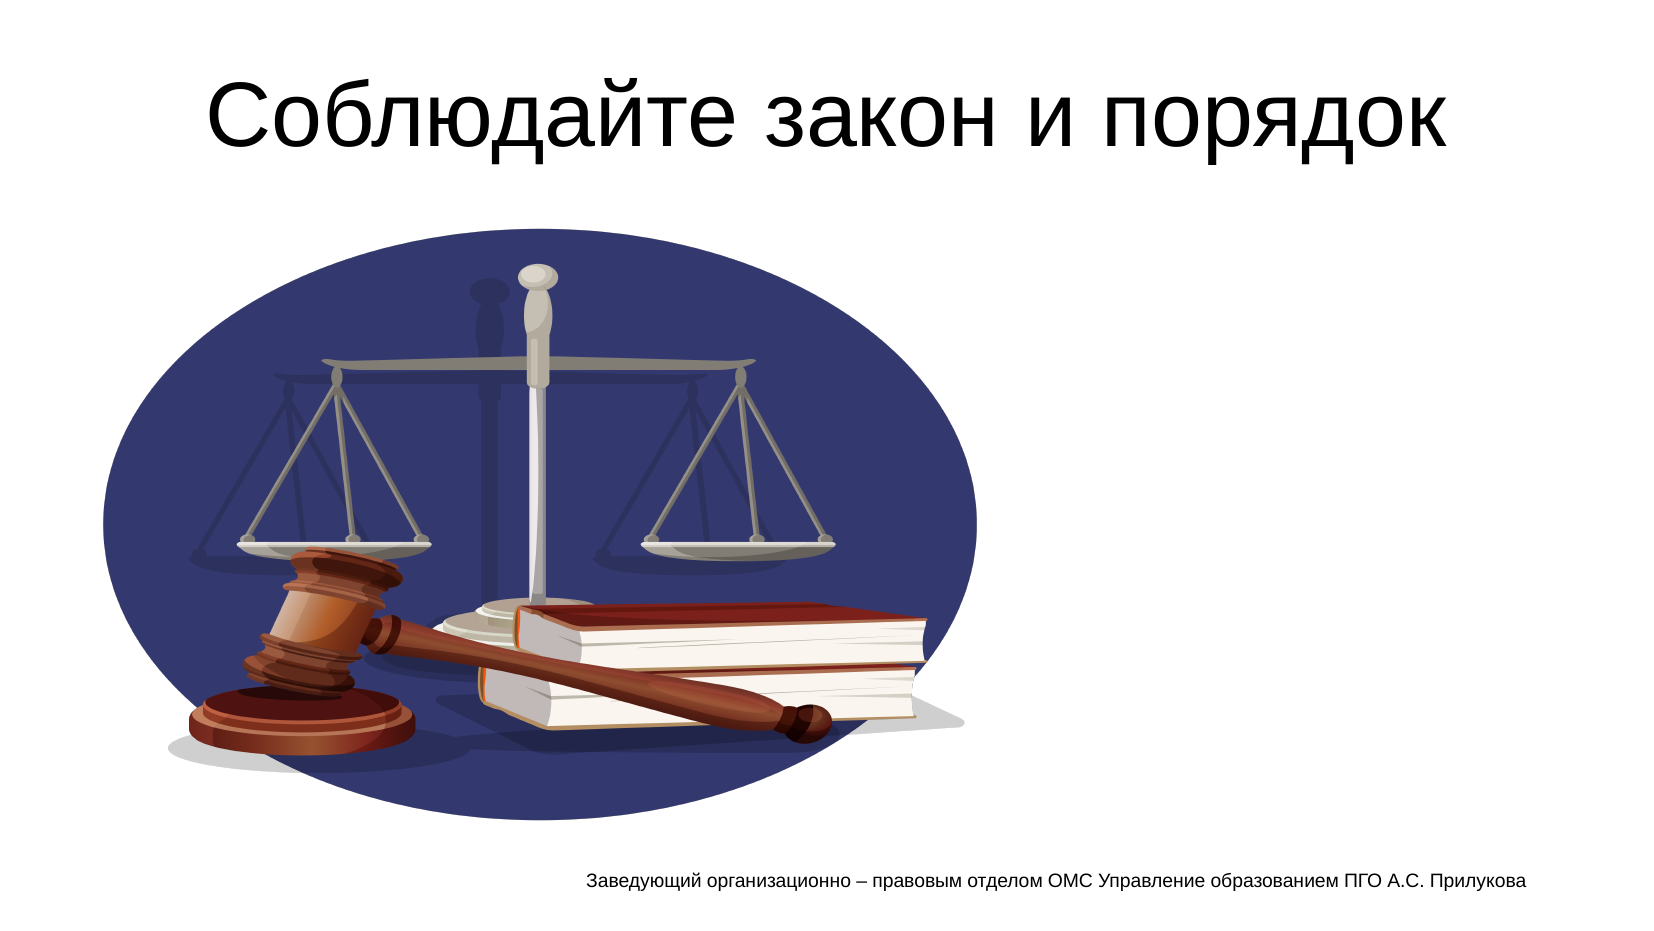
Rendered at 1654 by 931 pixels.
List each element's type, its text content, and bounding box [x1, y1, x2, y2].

list Заведующий организационно – правовым отделом ОМС Управление образованием ПГО А.С. Прилукова [82, 659, 1571, 916]
picture [74, 209, 1006, 840]
title Соблюдайте закон и порядок [82, 37, 1571, 193]
